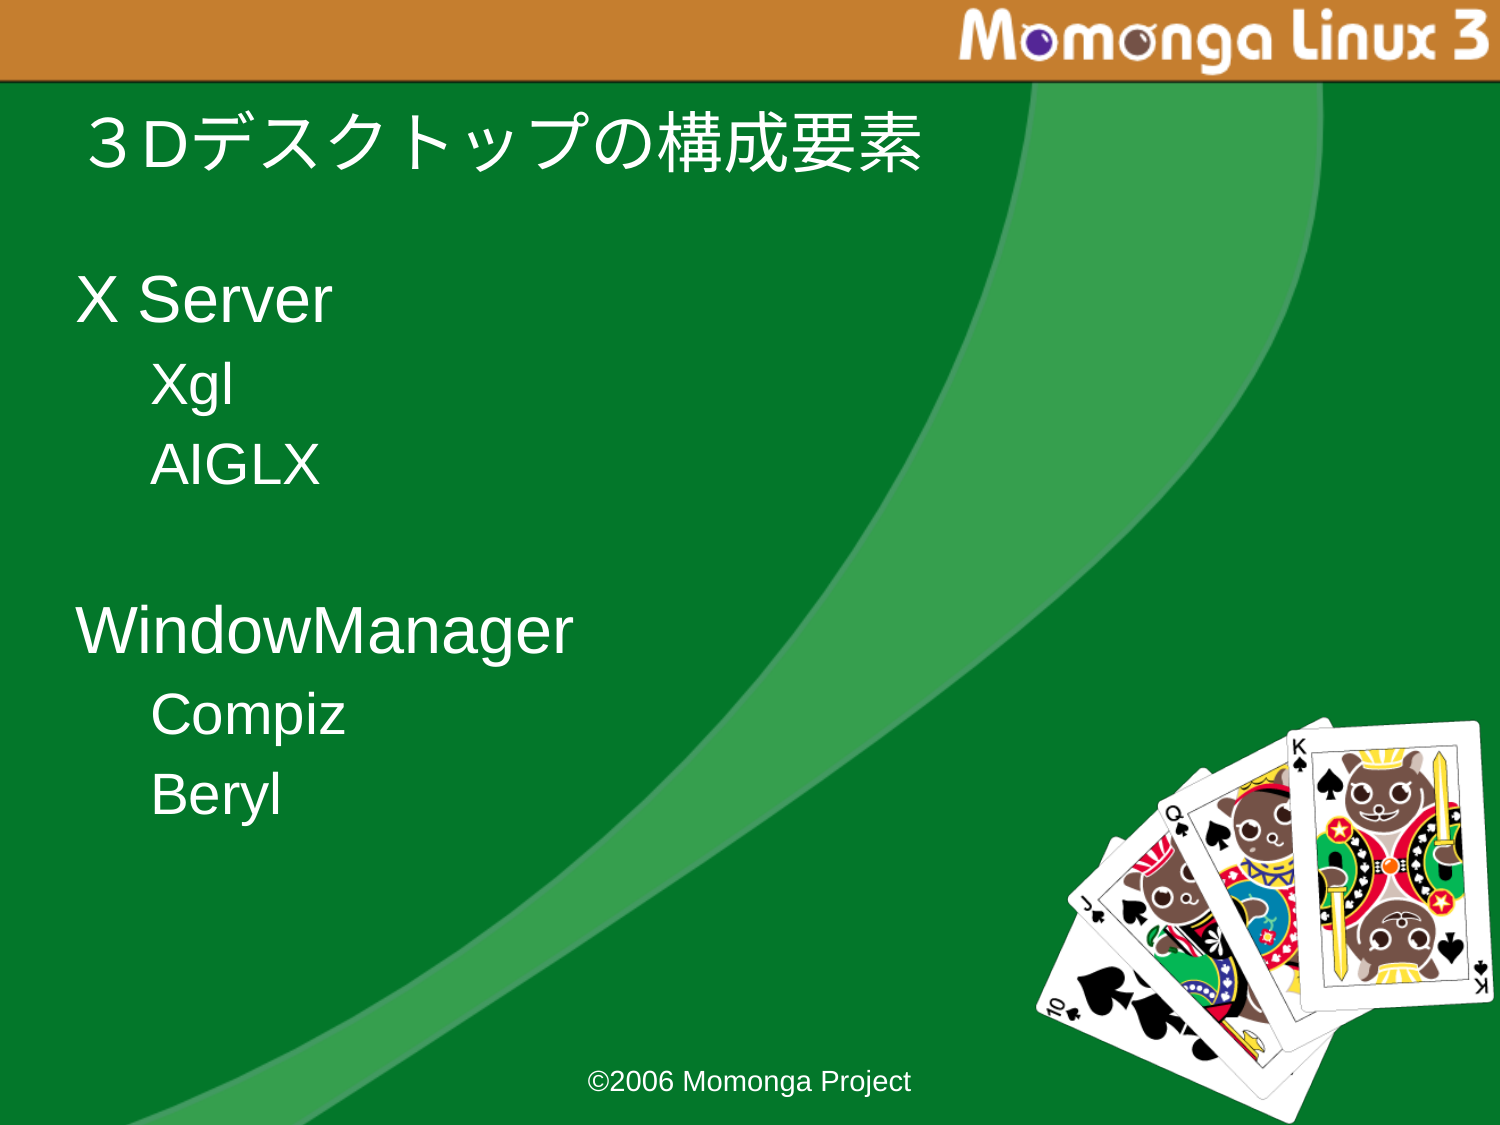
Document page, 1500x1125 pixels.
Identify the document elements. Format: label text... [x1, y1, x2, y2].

title ３Dデスクトップの構成要素 [75, 52, 1426, 226]
list X Server Xgl AIGLX WindowManager Compiz Beryl [75, 262, 1426, 991]
picture [0, 0, 1500, 1125]
